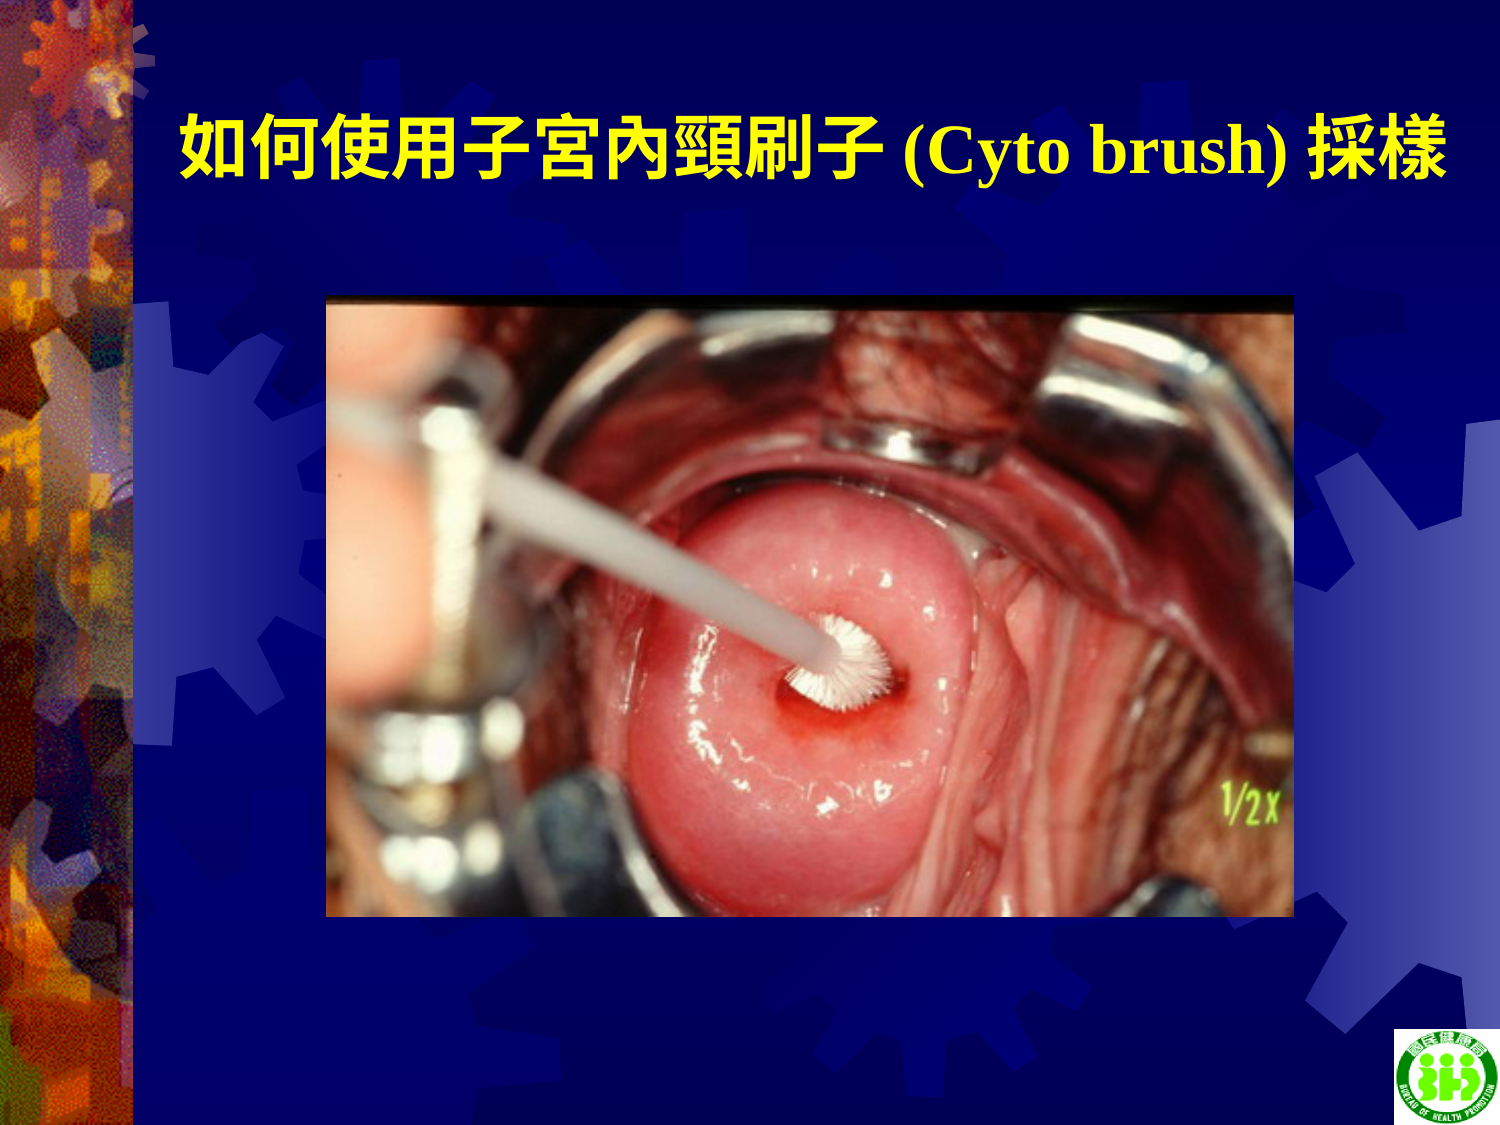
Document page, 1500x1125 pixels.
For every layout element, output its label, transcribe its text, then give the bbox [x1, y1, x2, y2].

title 如何使用子宮內頸刷子(Cyto brush)採樣 [132, 87, 1495, 195]
picture [326, 295, 1294, 917]
